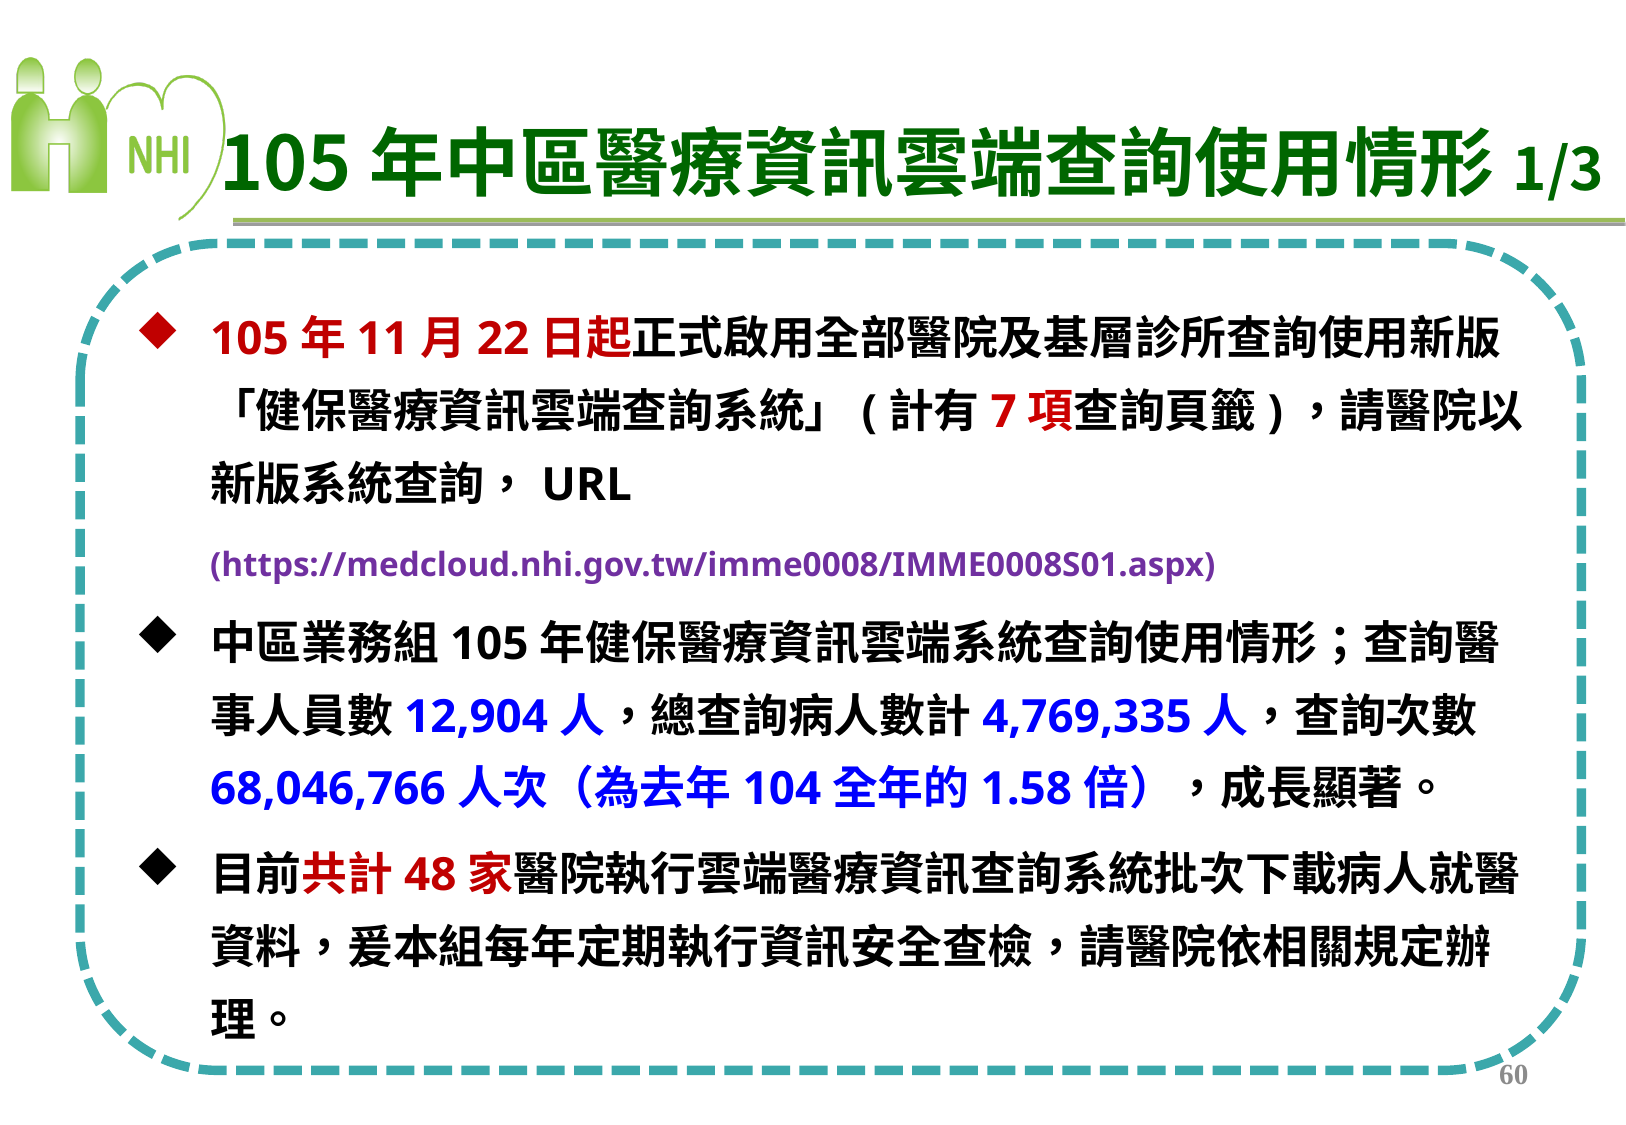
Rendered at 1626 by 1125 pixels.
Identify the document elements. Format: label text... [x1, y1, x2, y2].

picture [0, 42, 233, 233]
title 105年中區醫療資訊雲端查詢使用情形1/3 [198, 78, 1625, 244]
slide_number <編號> [1164, 1042, 1544, 1103]
text_box 105年11月22日起正式啟用全部醫院及基層診所查詢使用新版「健保醫療資訊雲端查詢系統」(計有7項查詢頁籤)，請醫院以新版系統查詢，URL (https://medcloud.nhi.gov.tw/imme0008/IMME0008S01.aspx) 中區業務組105年健保醫療資訊雲端系統查詢使用情形；查詢醫事人員數12,904人，總查詢病人數計4,769,335人，查詢次數68,046,766人次（為去年104全年的1.58倍），成長顯著。 目前共計48家醫院執行雲端醫療資訊查詢系統批次下載病人就醫資料，爰本組每年定期執行資訊安全查檢，請醫院依相關規定辦理。 [80, 243, 1582, 1071]
